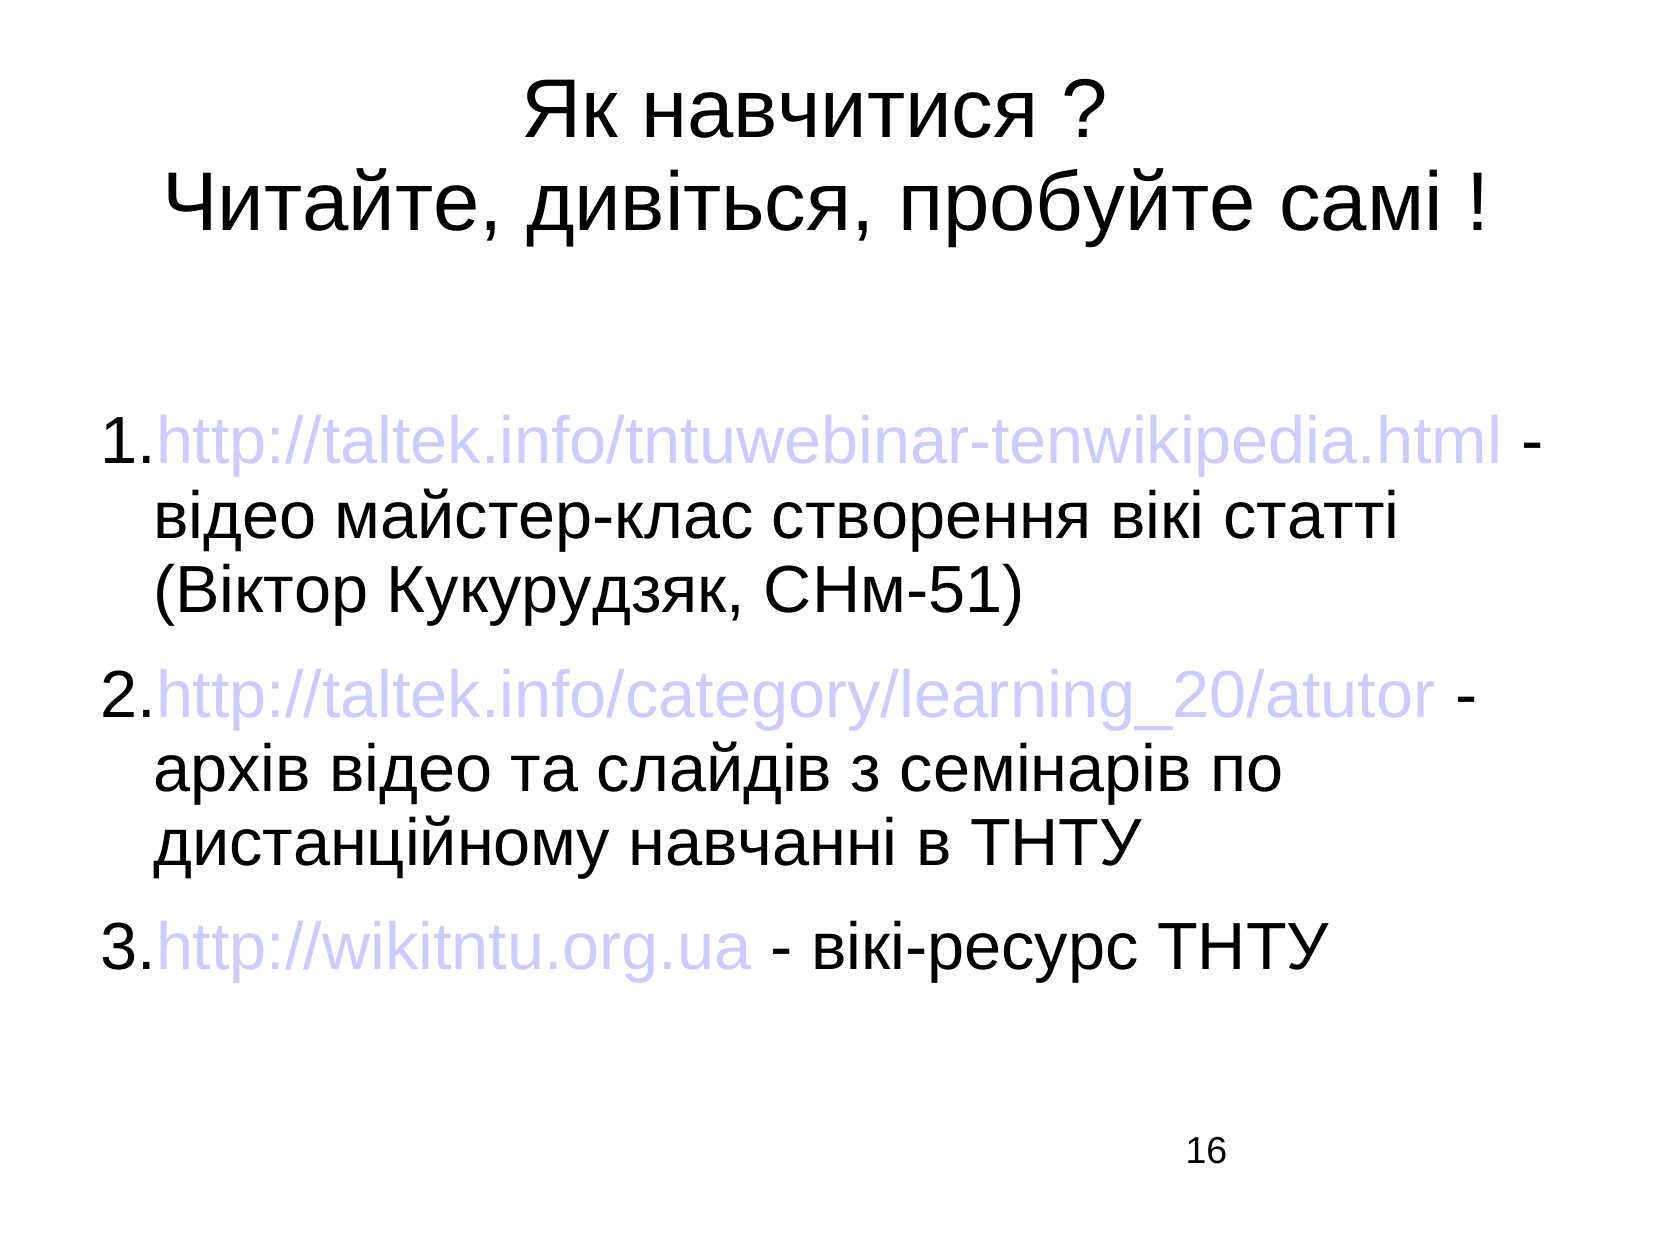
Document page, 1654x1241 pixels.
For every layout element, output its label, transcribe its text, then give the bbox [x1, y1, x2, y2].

list http://taltek.info/tntuwebinar-tenwikipedia.html - відео майстер-клас створення вікі статті (Віктор Кукурудзяк, СНм-51) http://taltek.info/category/learning_20/atutor - архів відео та слайдів з семінарів по дистанційному навчанні в ТНТУ http://wikitntu.org.ua - вікі-ресурс ТНТУ [82, 290, 1571, 1109]
title Як навчитися ? Читайте, дивіться, пробуйте самі ! [82, 56, 1571, 250]
